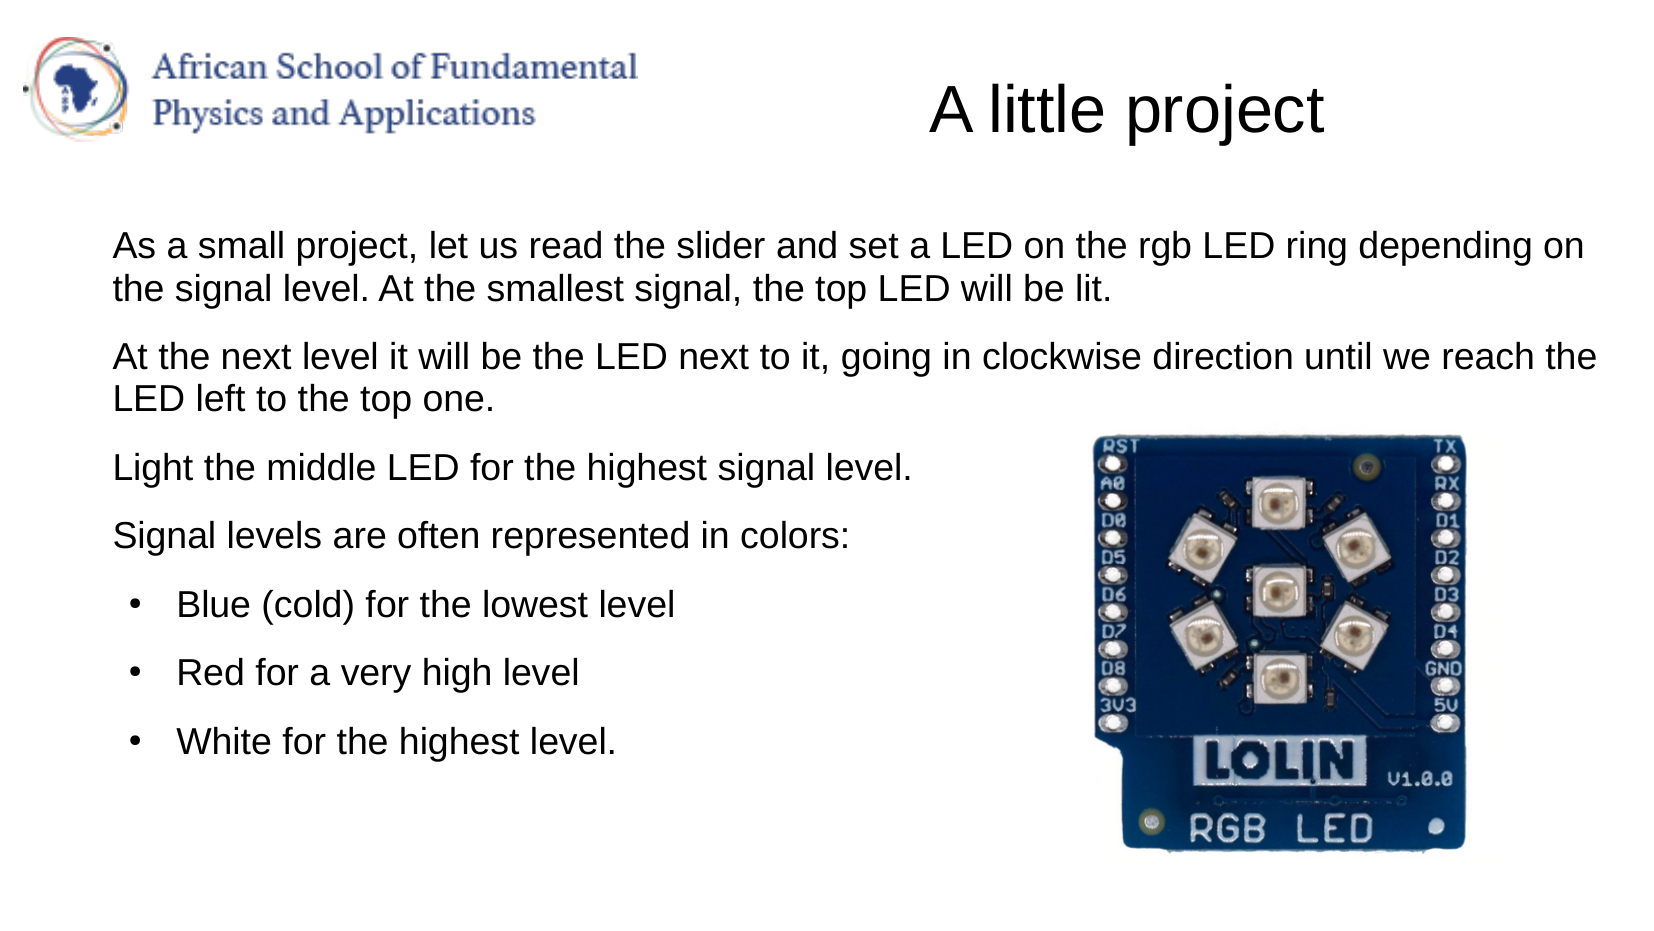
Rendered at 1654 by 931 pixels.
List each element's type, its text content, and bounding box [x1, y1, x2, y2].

picture [23, 37, 638, 142]
list As a small project, let us read the slider and set a LED on the rgb LED ring depending on the signal level. At the smallest signal, the top LED will be lit. At the next level it will be the LED next to it, going in clockwise direction until we reach the LED left to the top one. Light the middle LED for the highest signal level. Signal levels are often represented in colors: Blue (cold) for the lowest level Red for a very high level White for the highest level. [112, 225, 1601, 765]
title A little project [679, 32, 1576, 188]
picture [1050, 417, 1499, 863]
